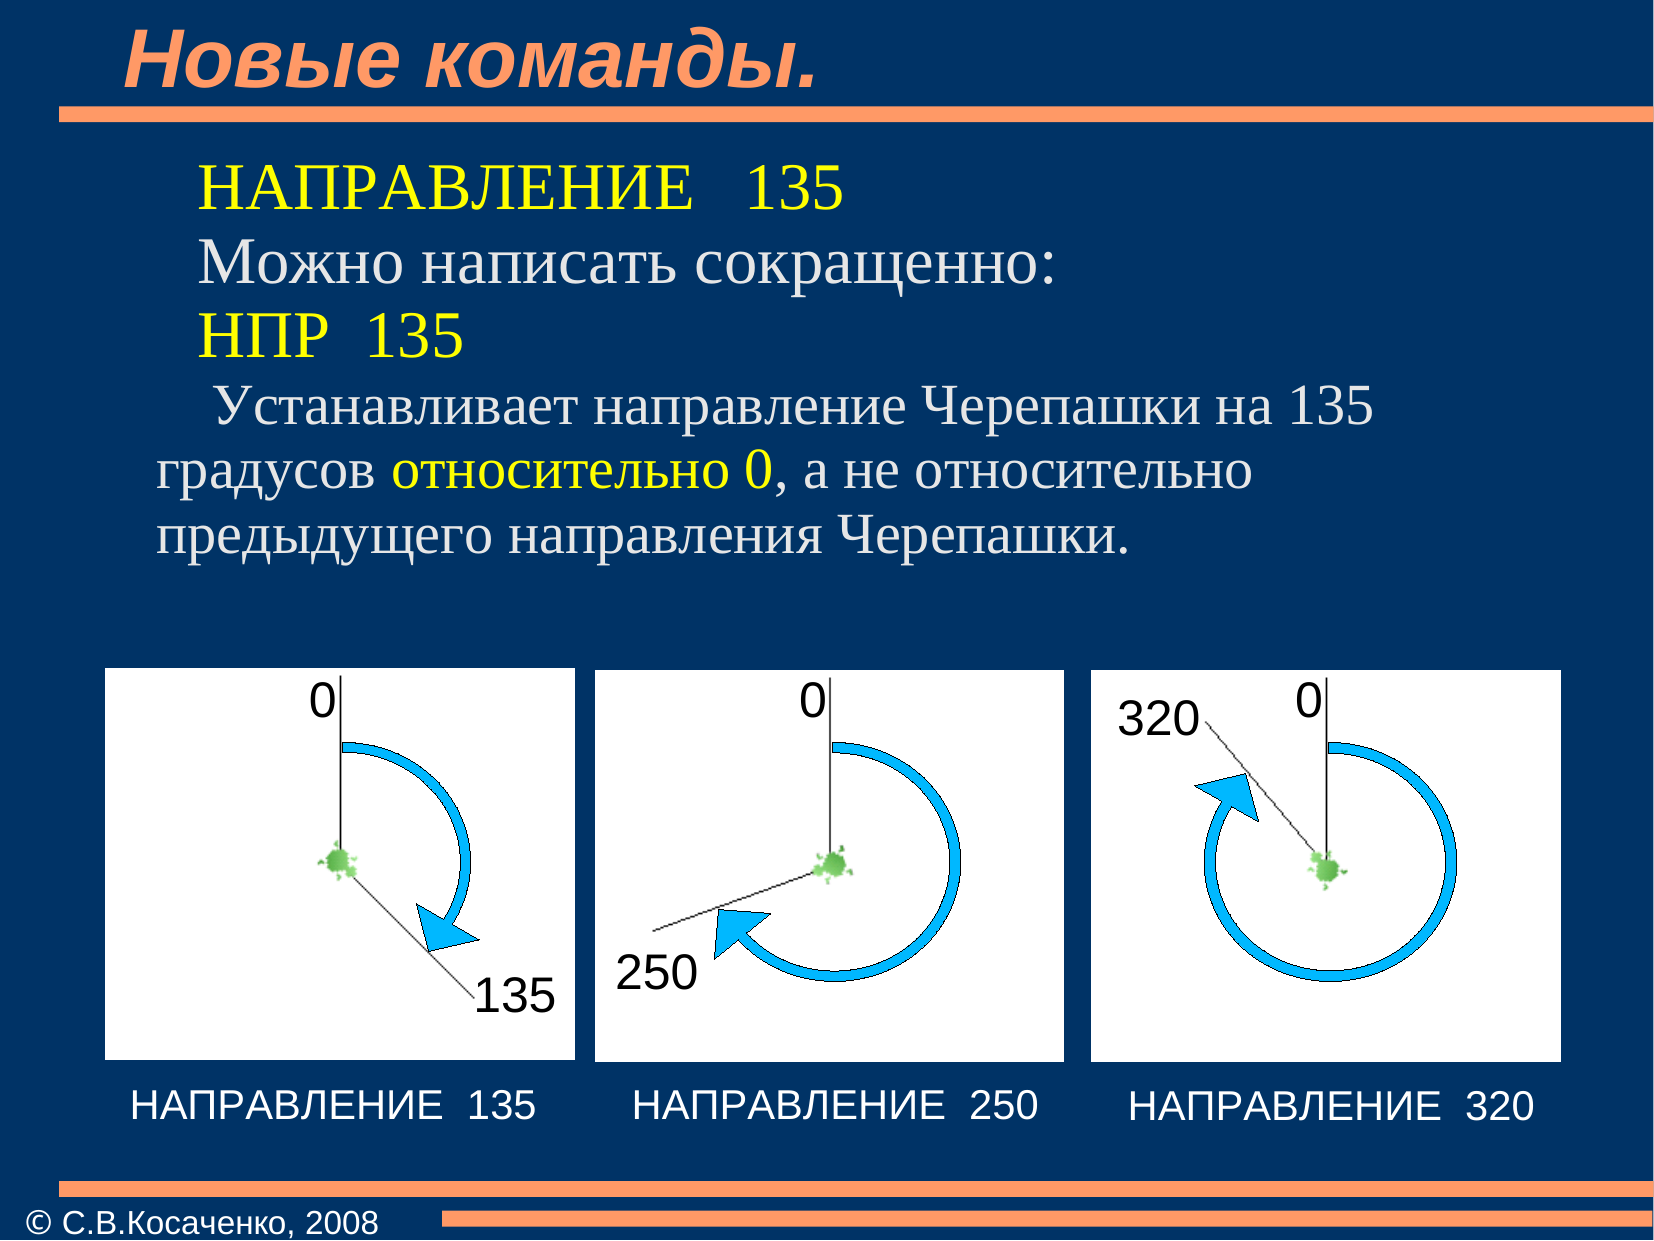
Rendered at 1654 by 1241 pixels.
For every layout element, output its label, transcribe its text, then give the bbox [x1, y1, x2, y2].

text_box [342, 742, 480, 952]
text_box 320 [1117, 690, 1241, 749]
text_box 0 [1295, 672, 1337, 731]
list НАПРАВЛЕНИЕ 135 Можно написать сокращенно: НПР 135 Устанавливает направление Черепашки на 135 градусов относительно 0, а не относительно предыдущего направления Черепашки. [155, 150, 1547, 932]
text_box НАПРАВЛЕНИЕ 320 [1127, 1082, 1555, 1131]
text_box [715, 742, 961, 982]
text_box [1194, 742, 1457, 982]
text_box 250 [615, 944, 742, 1003]
picture [1091, 670, 1561, 1062]
text_box 135 [473, 967, 592, 1026]
picture [105, 668, 575, 1060]
picture [595, 670, 1064, 1062]
text_box 0 [308, 672, 351, 731]
text_box НАПРАВЛЕНИЕ 250 [631, 1082, 1059, 1131]
title Новые команды. [123, 0, 1536, 119]
text_box 0 [799, 672, 841, 731]
text_box НАПРАВЛЕНИЕ 135 [129, 1082, 557, 1131]
